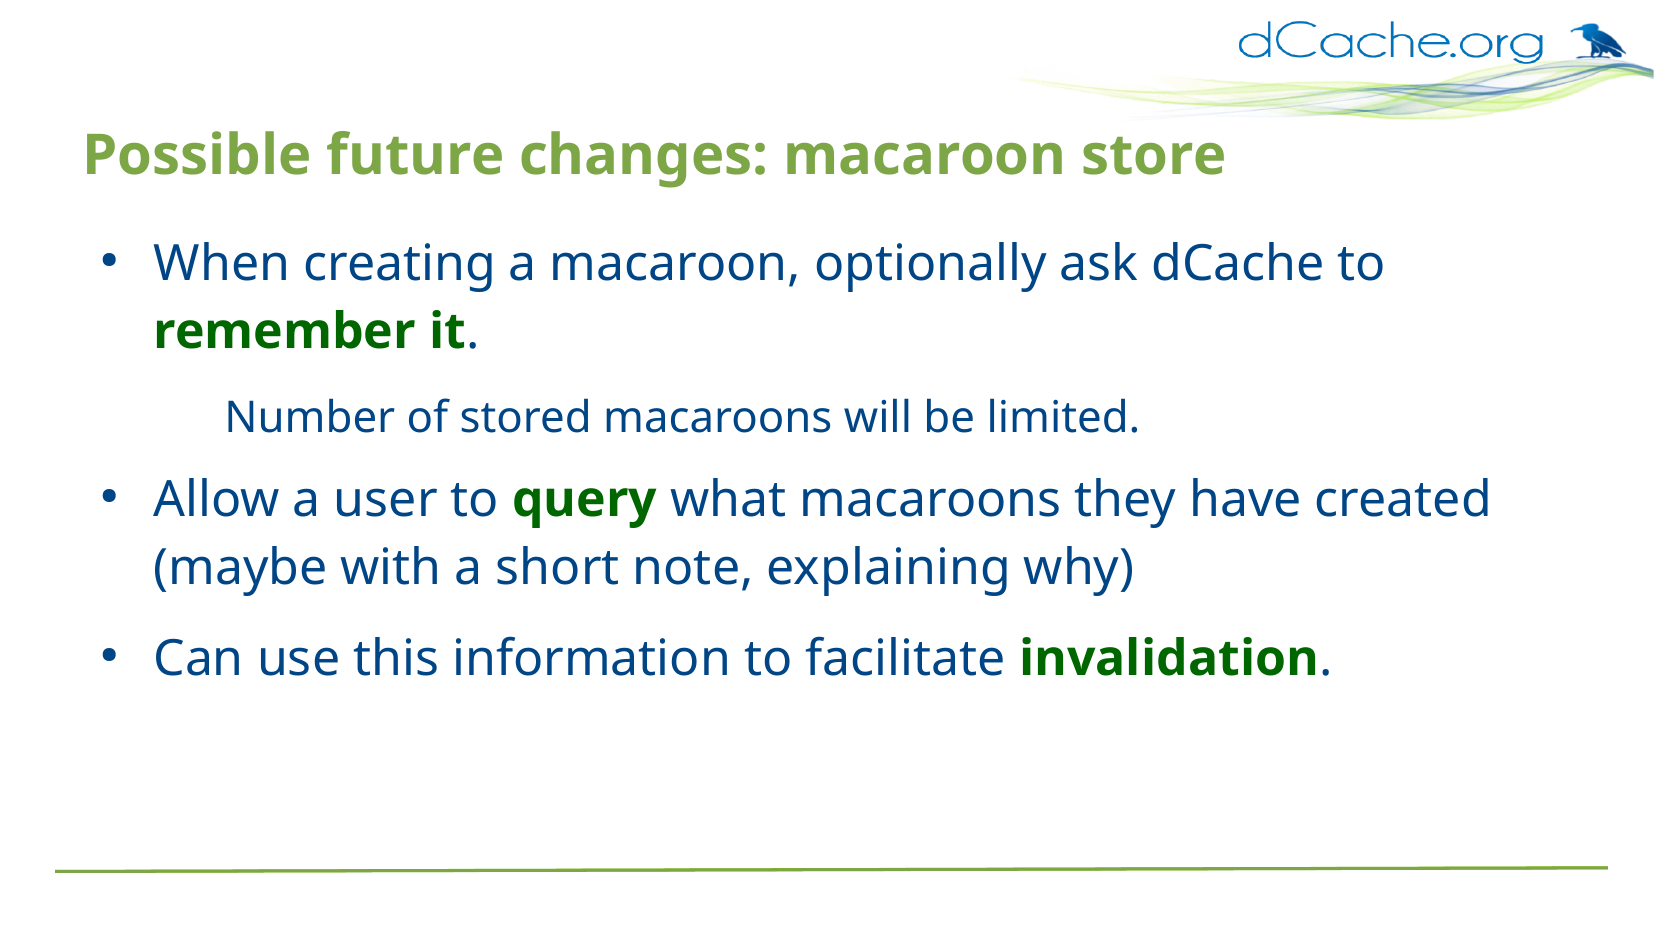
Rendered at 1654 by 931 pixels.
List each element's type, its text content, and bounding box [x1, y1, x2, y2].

picture [956, 12, 1654, 127]
title Possible future changes: macaroon store [82, 116, 1605, 189]
list When creating a macaroon, optionally ask dCache to remember it. Number of stored macaroons will be limited. Allow a user to query what macaroons they have created (maybe with a short note, explaining why) Can use this information to facilitate invalidation. [82, 227, 1571, 767]
